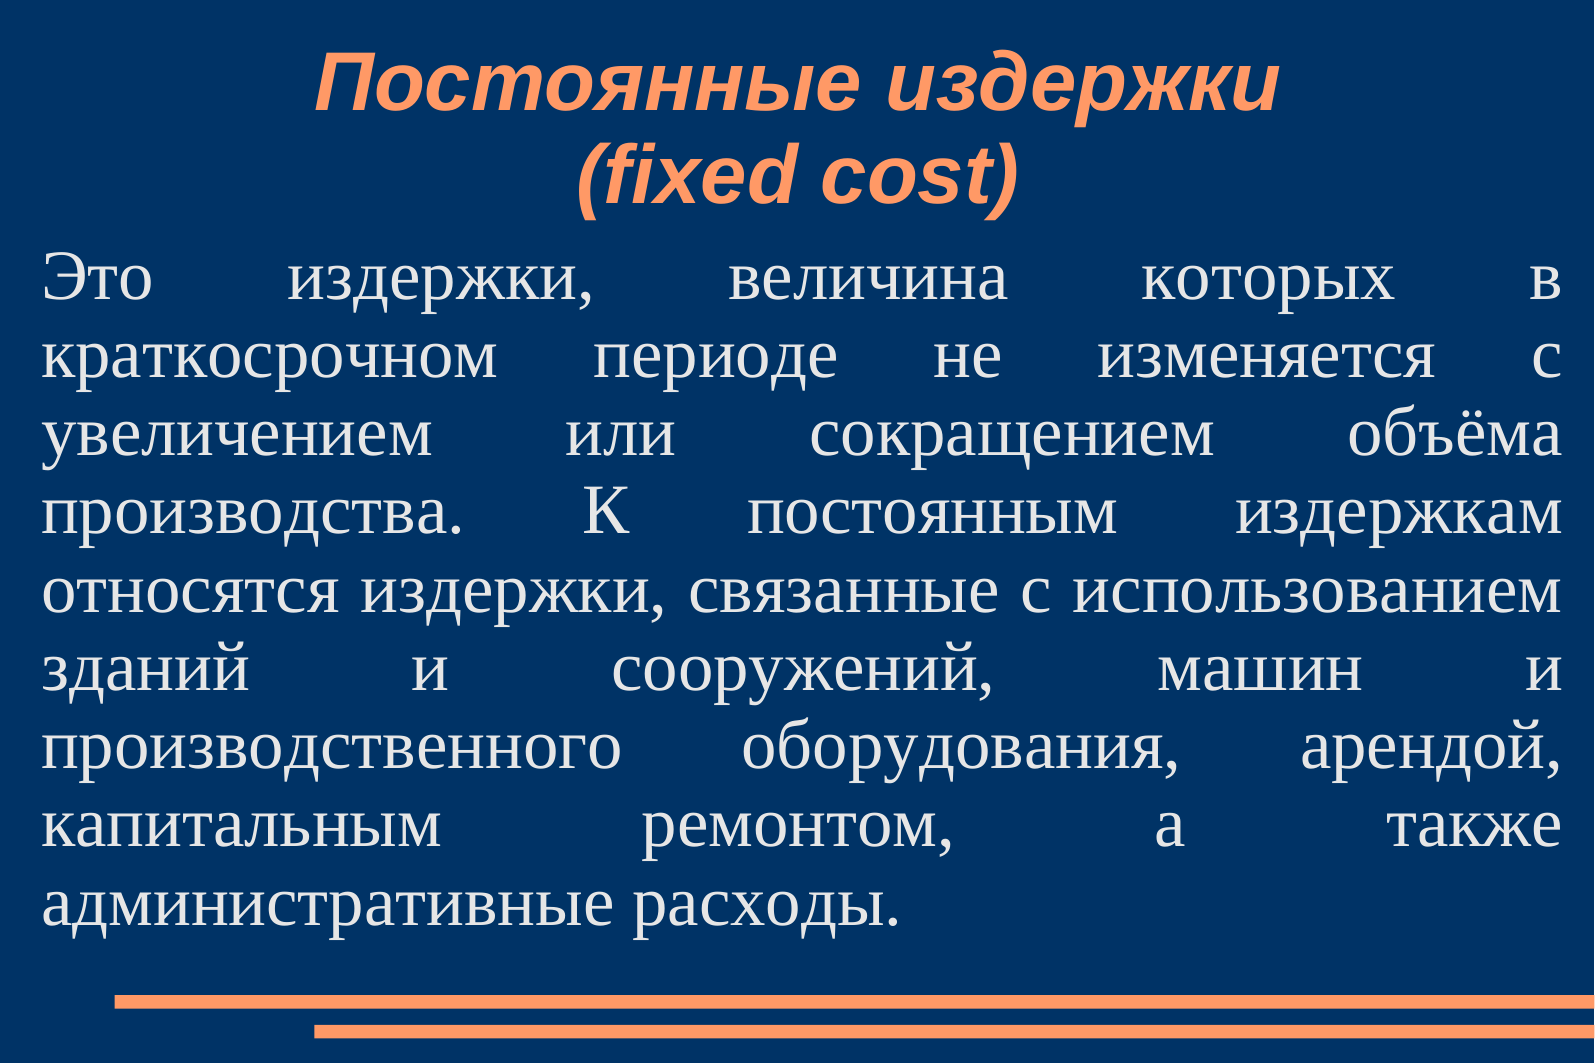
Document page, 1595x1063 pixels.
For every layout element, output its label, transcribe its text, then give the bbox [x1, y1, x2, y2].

list Это издержки, величина которых в краткосрочном периоде не изменяется с увеличением или сокращением объёма производства. К постоянным издержкам относятся издержки, связанные с использованием зданий и сооружений, машин и производственного оборудования, арендой, капитальным ремонтом, а также административные расходы. [0, 236, 1565, 975]
title Постоянные издержки (fixed cost) [117, 35, 1479, 222]
